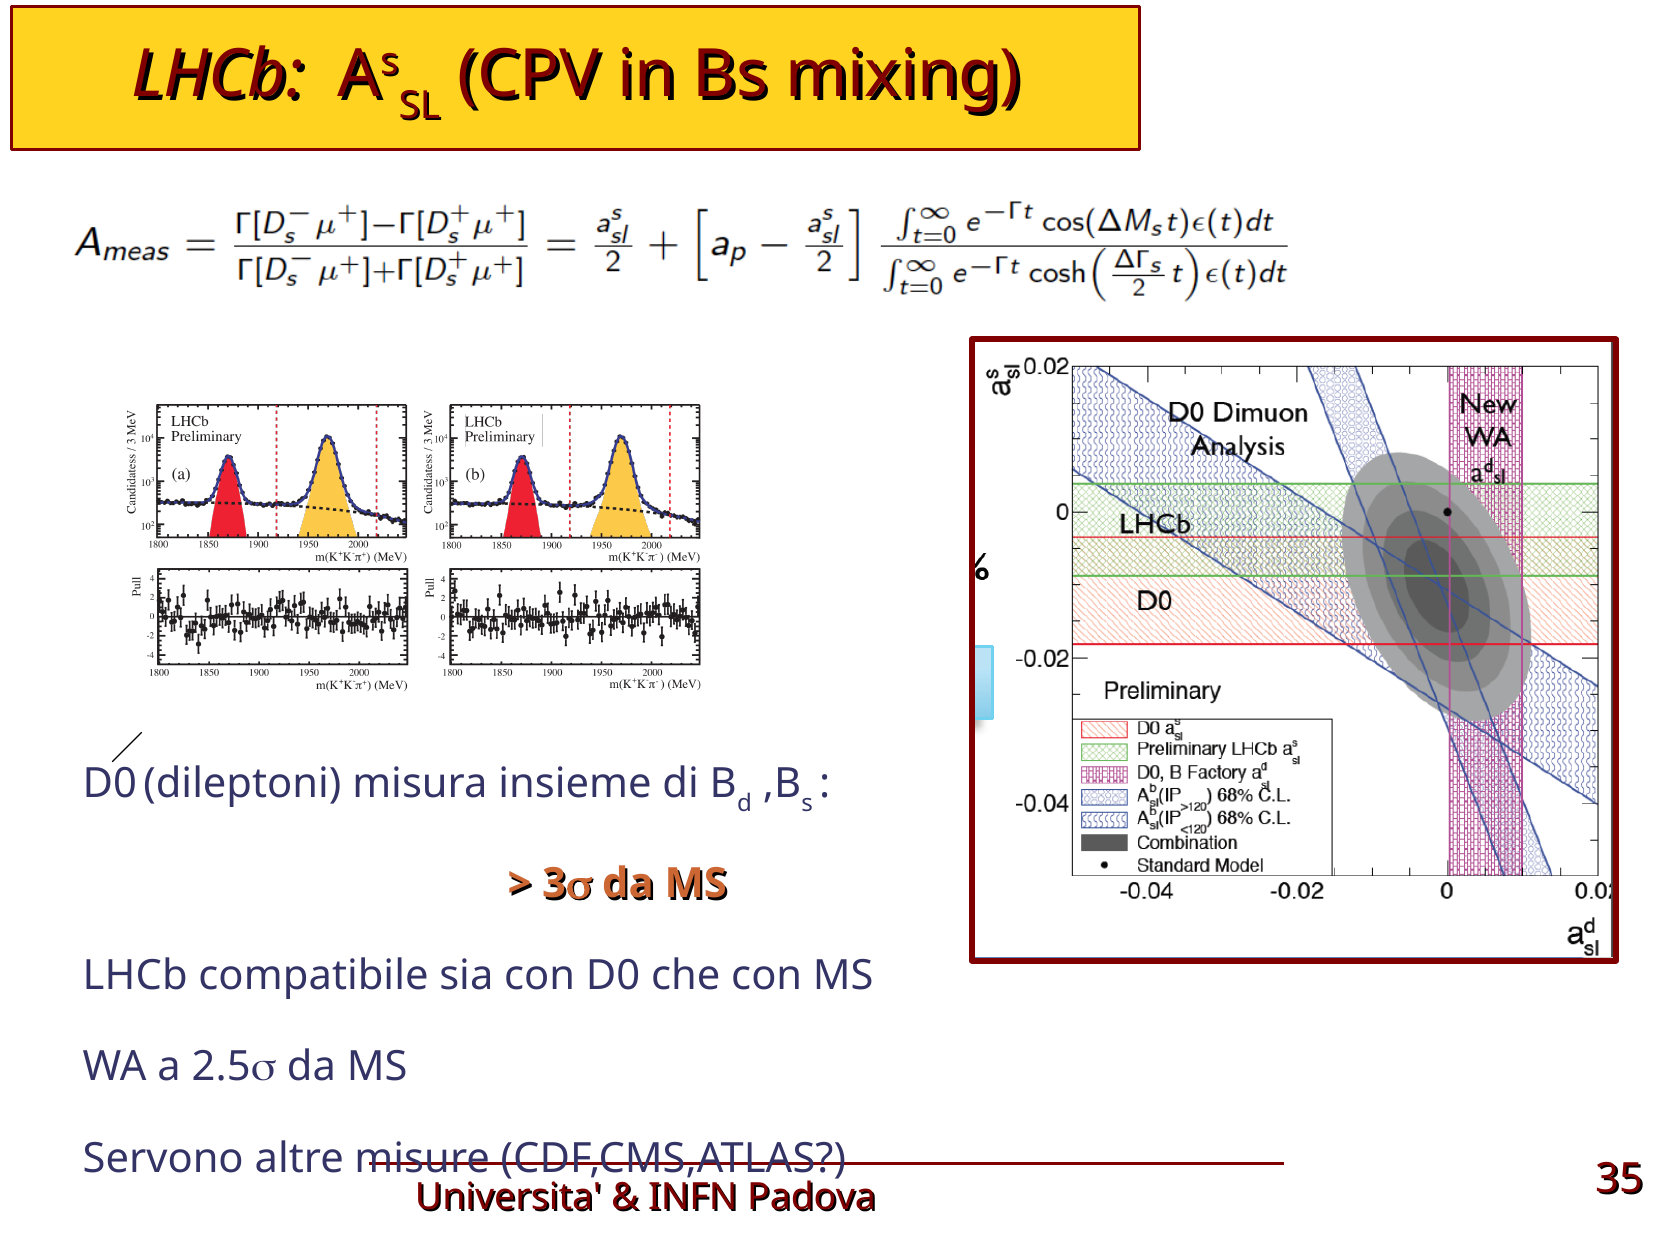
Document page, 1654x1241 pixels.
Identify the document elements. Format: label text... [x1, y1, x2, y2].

list D0 (dileptoni) misura insieme di Bd ,Bs : > 3s da MS LHCb compatibile sia con D0 che con MS WA a 2.5s da MS Servono altre misure (CDF,CMS,ATLAS?) [82, 720, 1152, 1113]
picture [974, 342, 1613, 958]
picture [60, 165, 1311, 325]
title LHCb: AsSL (CPV in Bs mixing) [11, 6, 1140, 150]
picture [125, 404, 701, 694]
